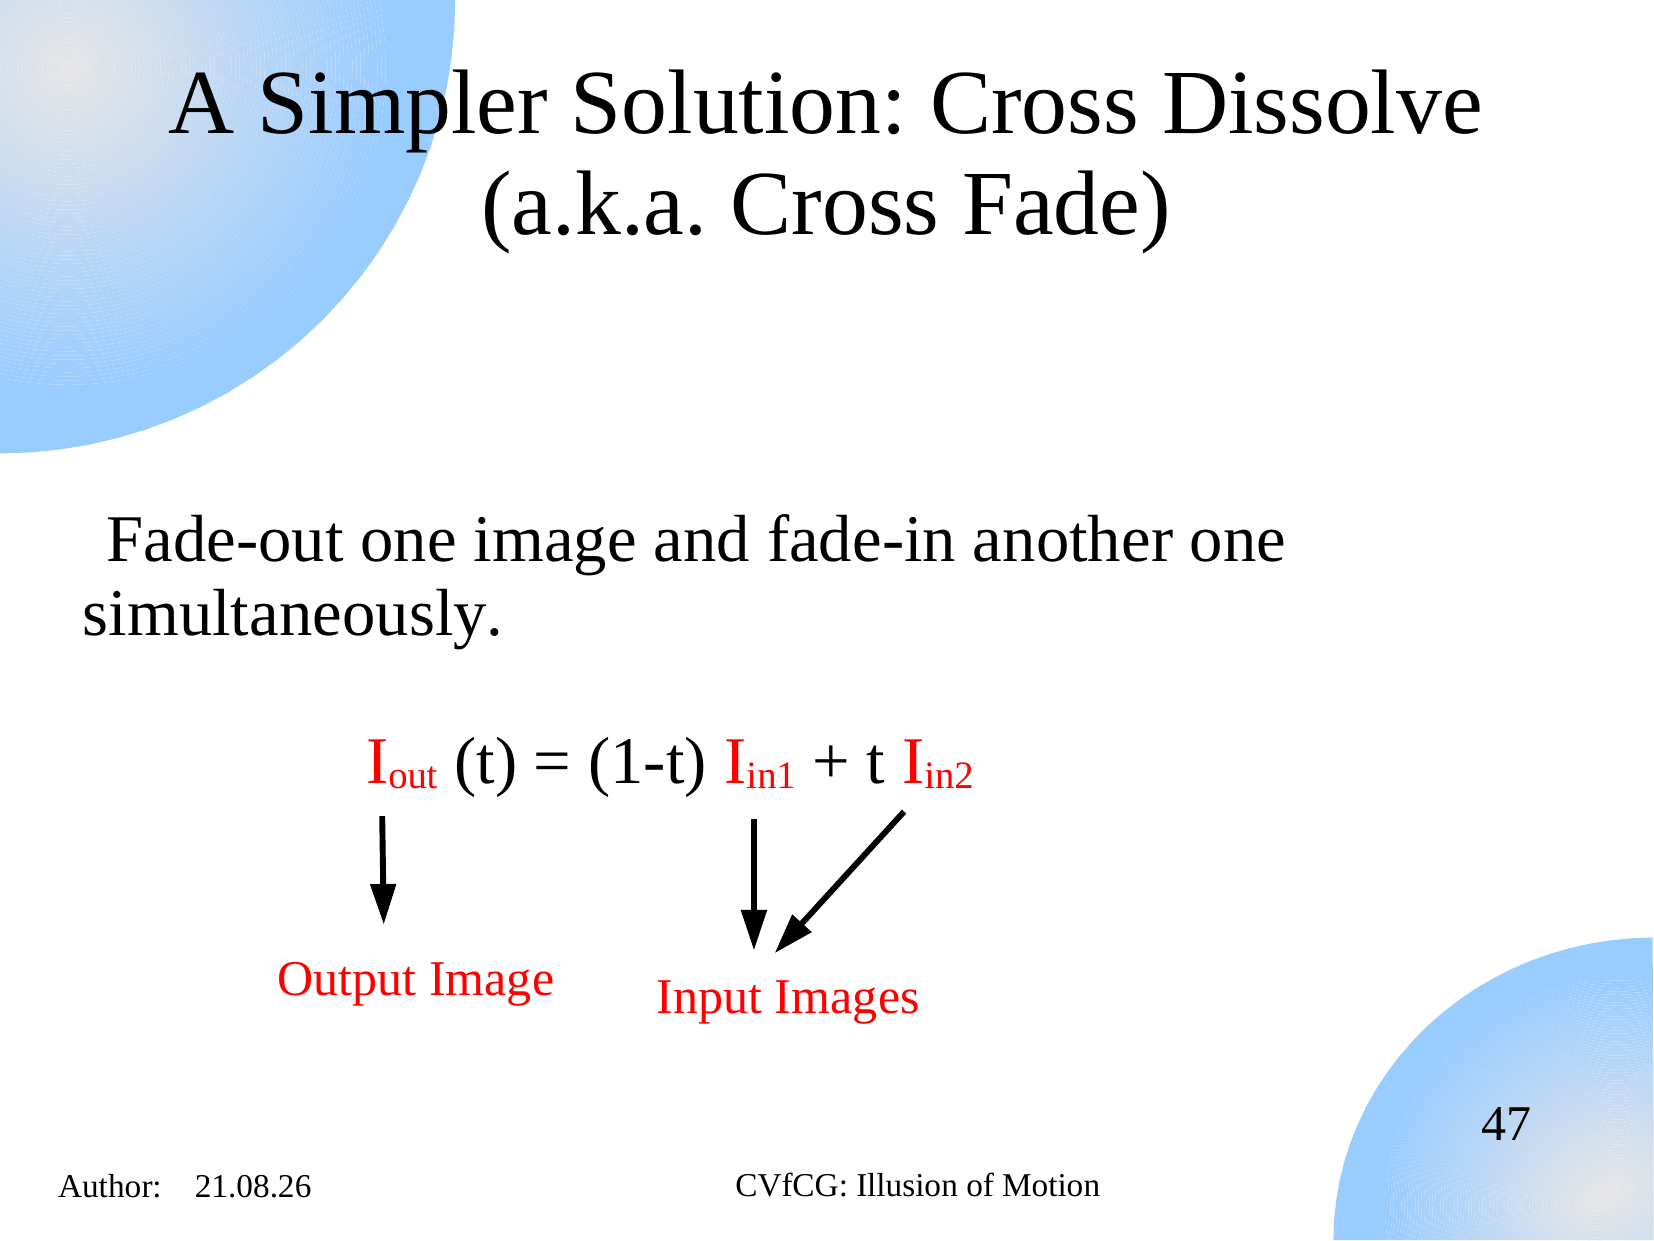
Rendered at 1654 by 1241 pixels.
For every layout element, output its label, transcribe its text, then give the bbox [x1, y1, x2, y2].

text_box Output Image [277, 951, 595, 1007]
title A Simpler Solution: Cross Dissolve (a.k.a. Cross Fade) [82, 49, 1571, 257]
text_box CVfCG: Illusion of Motion [735, 1166, 1346, 1204]
text_box Input Images [656, 969, 974, 1025]
text_box <number> [1401, 1095, 1611, 1152]
subtitle Fade-out one image and fade-in another one simultaneously. Iout (t) = (1-t) Iin1 + t Iin2 [82, 290, 1571, 1010]
